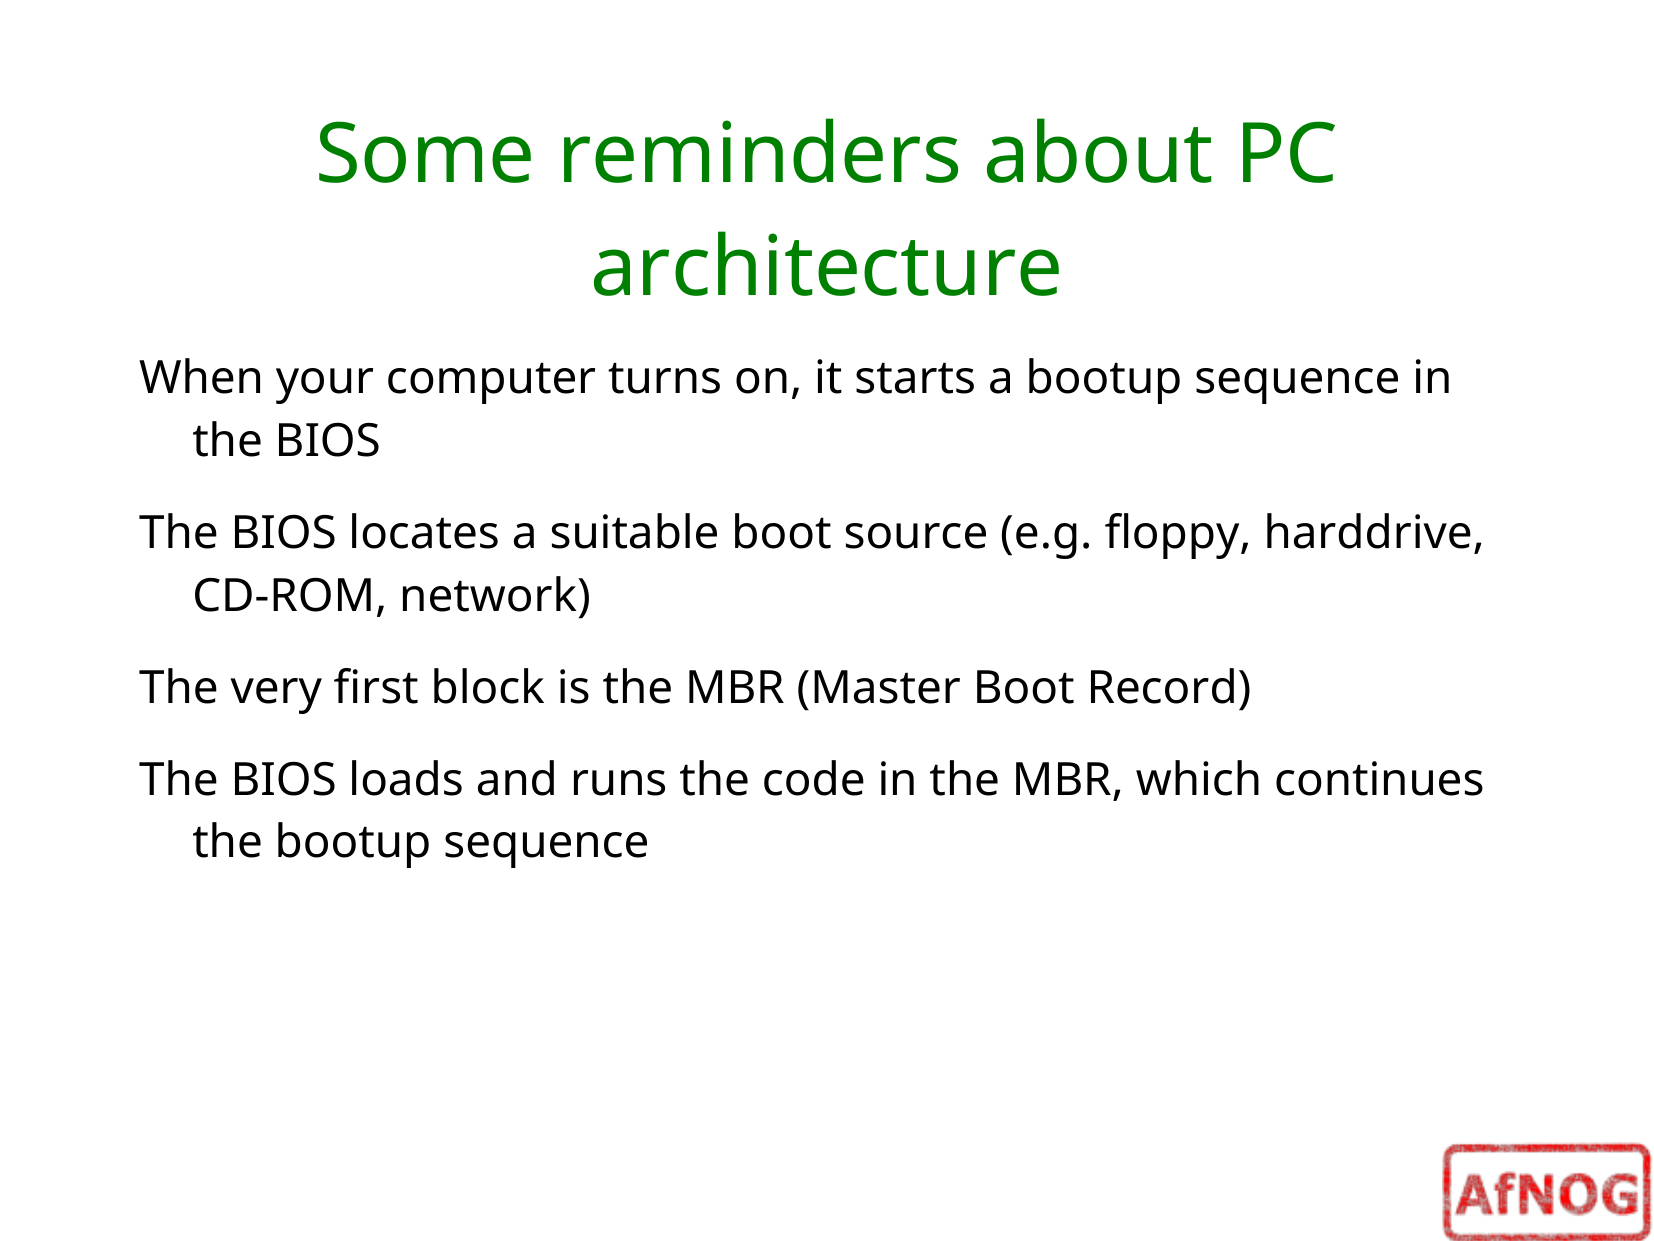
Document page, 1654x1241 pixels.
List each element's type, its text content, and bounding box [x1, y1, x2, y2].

picture [1441, 1141, 1654, 1241]
title Some reminders about PC architecture [121, 102, 1533, 311]
list When your computer turns on, it starts a bootup sequence in the BIOS The BIOS locates a suitable boot source (e.g. floppy, harddrive, CD-ROM, network) The very first block is the MBR (Master Boot Record) The BIOS loads and runs the code in the MBR, which continues the bootup sequence [121, 344, 1533, 1127]
